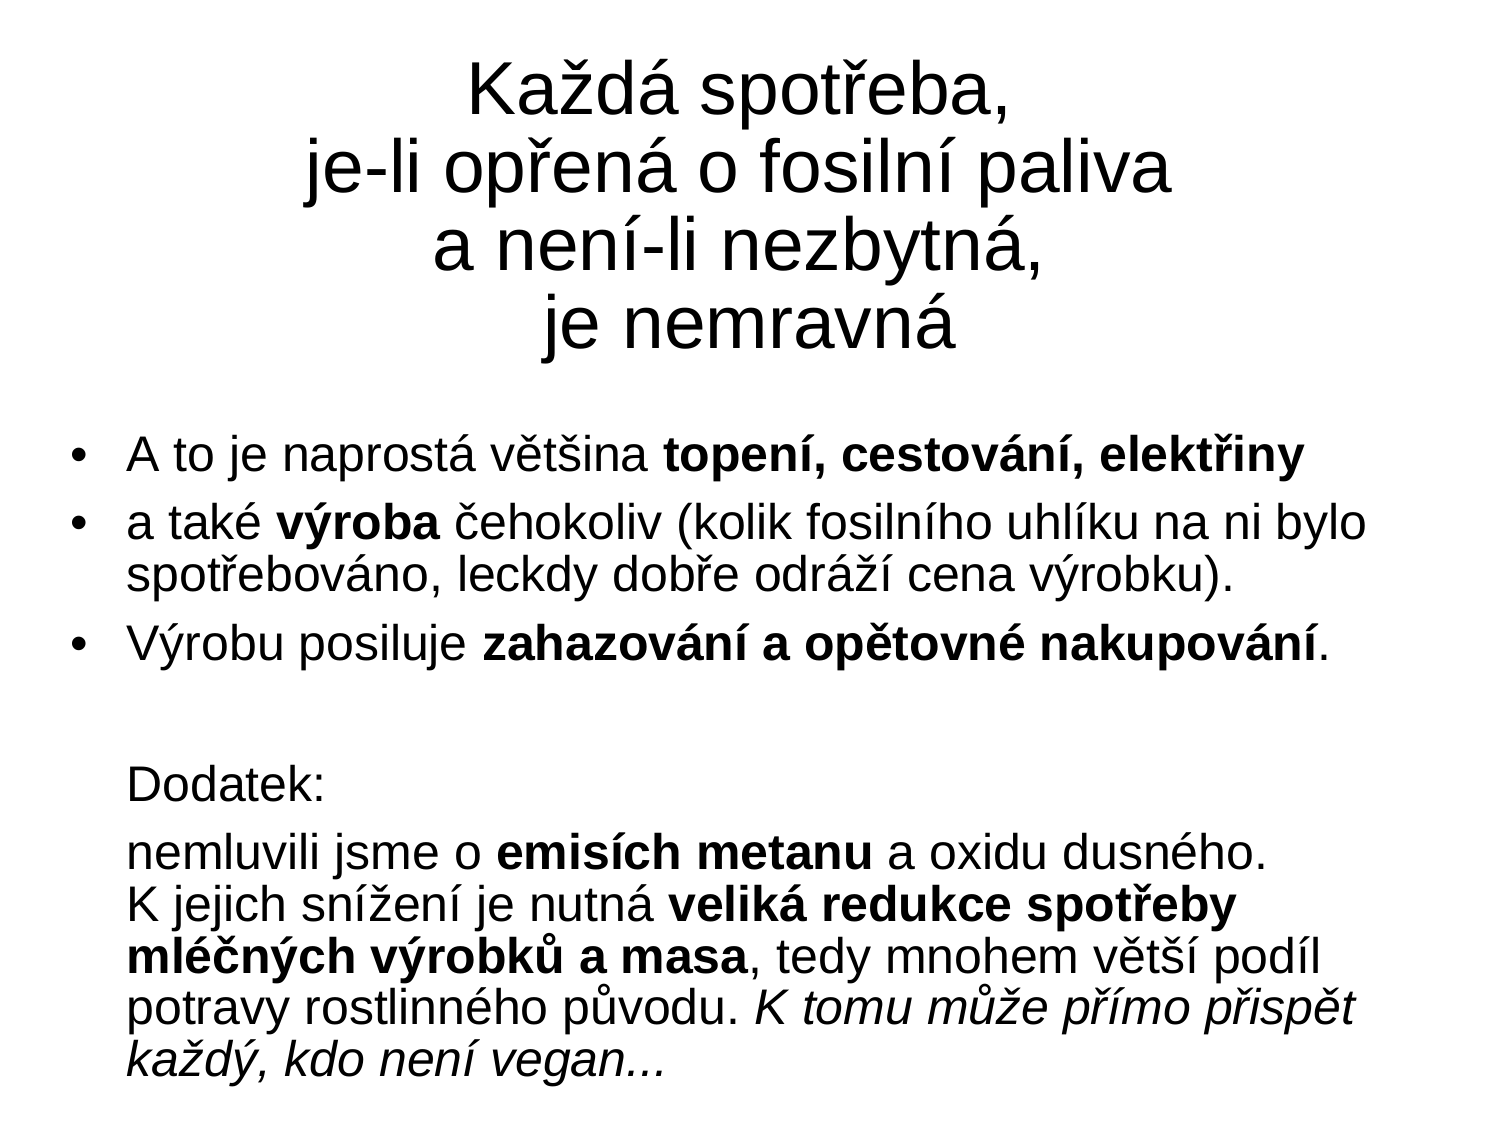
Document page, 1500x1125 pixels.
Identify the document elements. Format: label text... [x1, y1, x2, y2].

list A to je naprostá většina topení, cestování, elektřiny a také výroba čehokoliv (kolik fosilního uhlíku na ni bylo spotřebováno, leckdy dobře odráží cena výrobku). Výrobu posiluje zahazování a opětovné nakupování. Dodatek: nemluvili jsme o emisích metanu a oxidu dusného. K jejich snížení je nutná veliká redukce spotřeby mléčných výrobků a masa, tedy mnohem větší podíl potravy rostlinného původu. K tomu může přímo přispět každý, kdo není vegan... [70, 430, 1421, 1100]
title Každá spotřeba, je-li opřená o fosilní paliva a není-li nezbytná, je nemravná [75, 49, 1425, 368]
